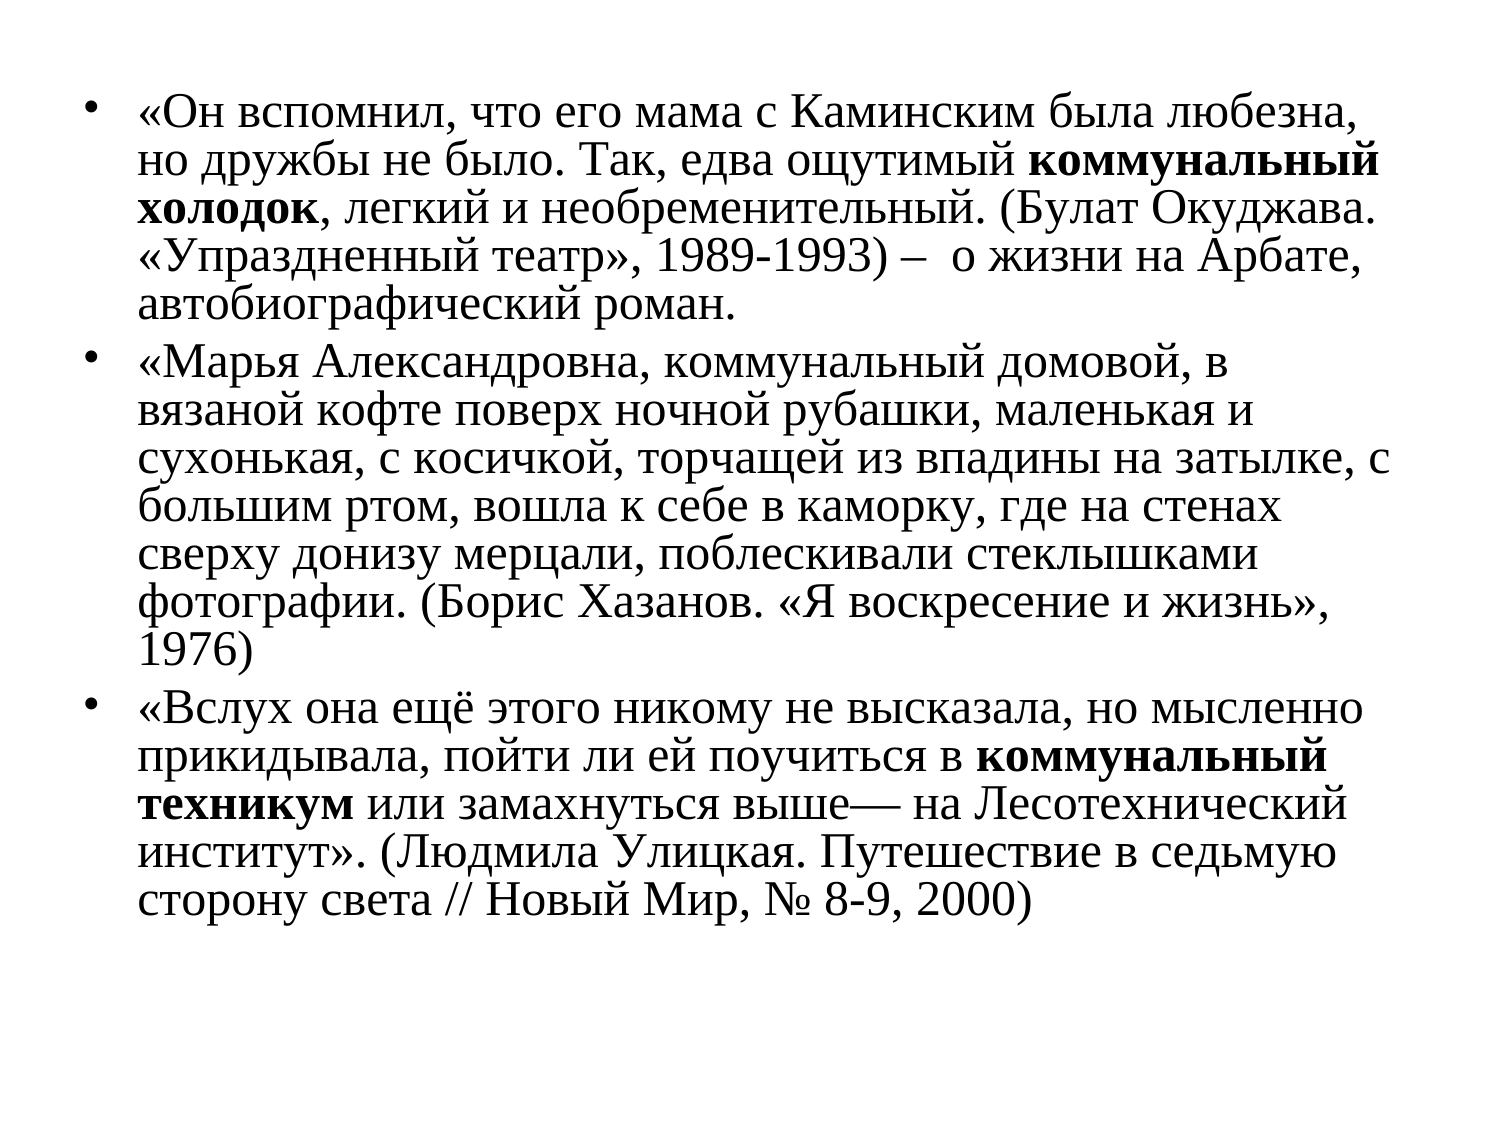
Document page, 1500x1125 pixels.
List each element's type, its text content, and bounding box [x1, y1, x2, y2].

list «Он вспомнил, что его мама с Каминским была любезна, но дружбы не было. Так, едва ощутимый коммунальный холодок, легкий и необременительный. (Булат Окуджава. «Упраздненный театр», 1989-1993) – о жизни на Арбате, автобиографический роман. «Марья Александровна, коммунальный домовой, в вязаной кофте поверх ночной рубашки, маленькая и сухонькая, с косичкой, торчащей из впадины на затылке, с большим ртом, вошла к себе в каморку, где на стенах сверху донизу мерцали, поблескивали стеклышками фотографии. (Борис Хазанов. «Я воскресение и жизнь», 1976) «Вслух она ещё этого никому не высказала, но мысленно прикидывала, пойти ли ей поучиться в коммунальный техникум или замахнуться выше― на Лесотехнический институт». (Людмила Улицкая. Путешествие в седьмую сторону света // Новый Мир, № 8-9, 2000) [67, 0, 1418, 988]
